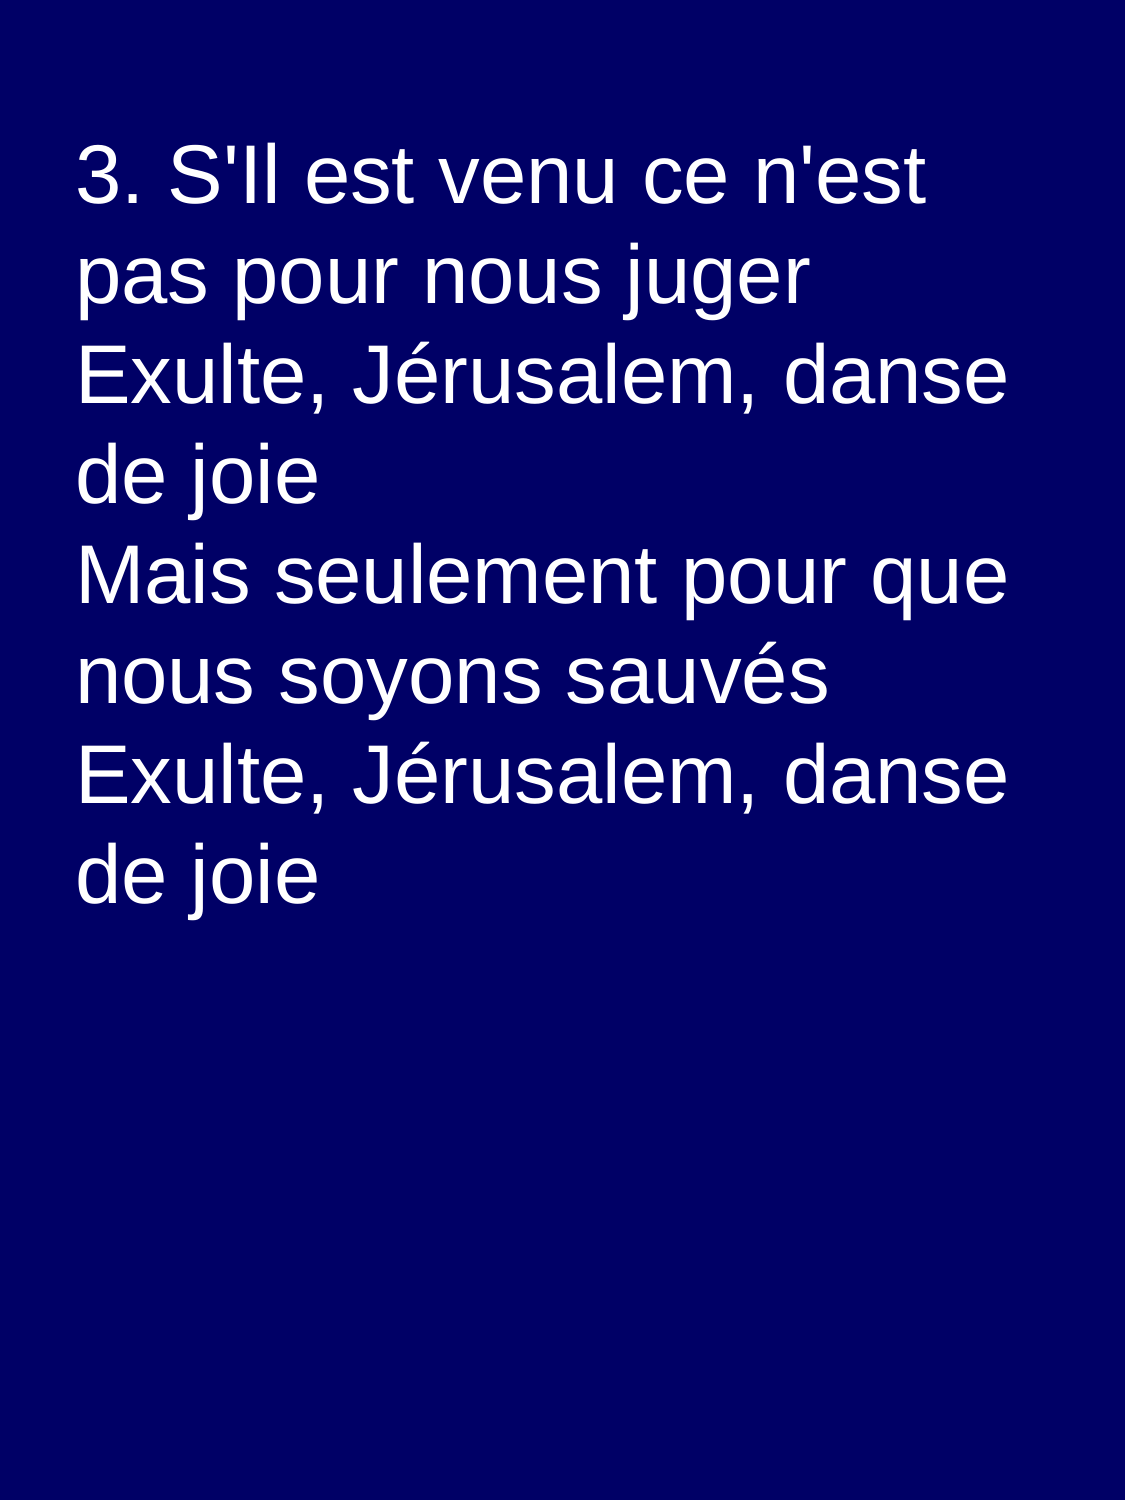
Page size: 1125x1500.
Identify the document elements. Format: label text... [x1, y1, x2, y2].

text_box 3. S'Il est venu ce n'est pas pour nous juger Exulte, Jérusalem, danse de joie Mais seulement pour que nous soyons sauvés Exulte, Jérusalem, danse de joie [60, 112, 1065, 928]
